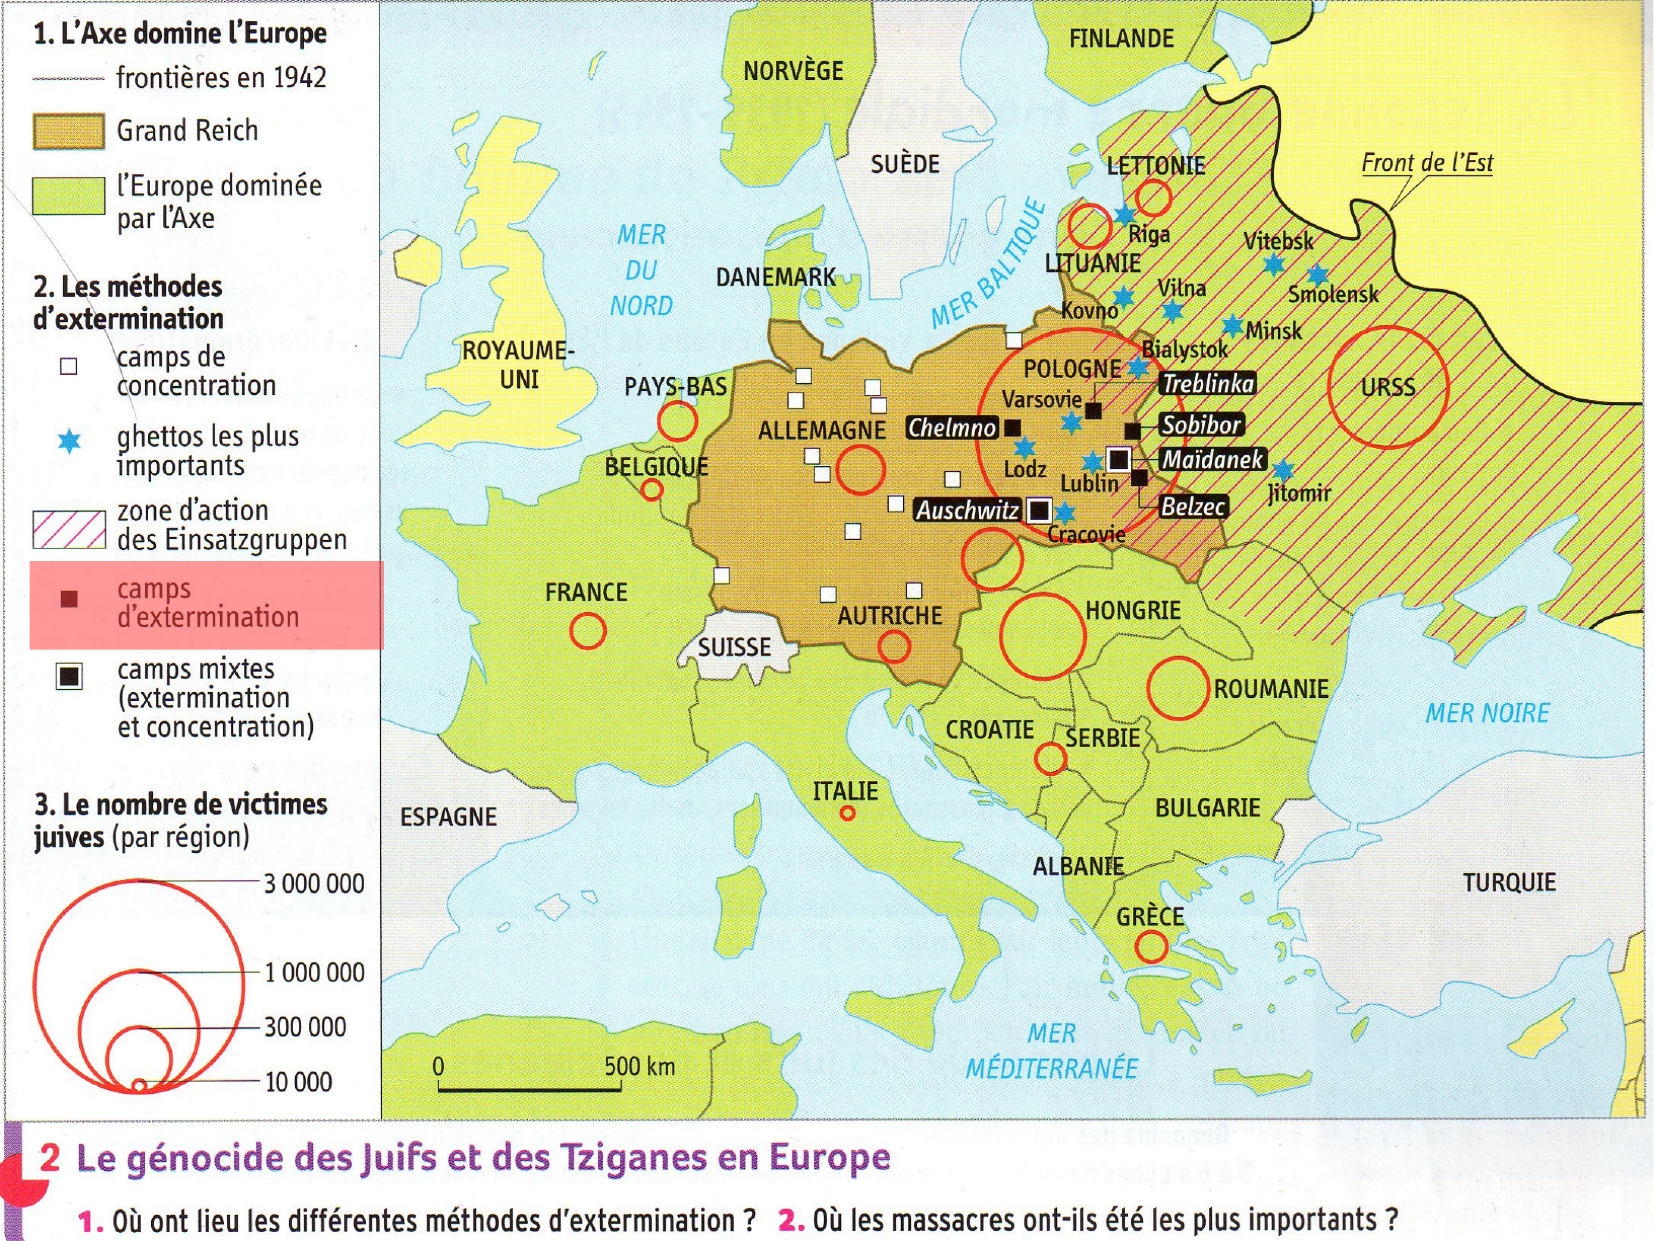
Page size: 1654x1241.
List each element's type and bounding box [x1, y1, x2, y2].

text_box [29, 561, 384, 650]
picture [0, 0, 1654, 1241]
